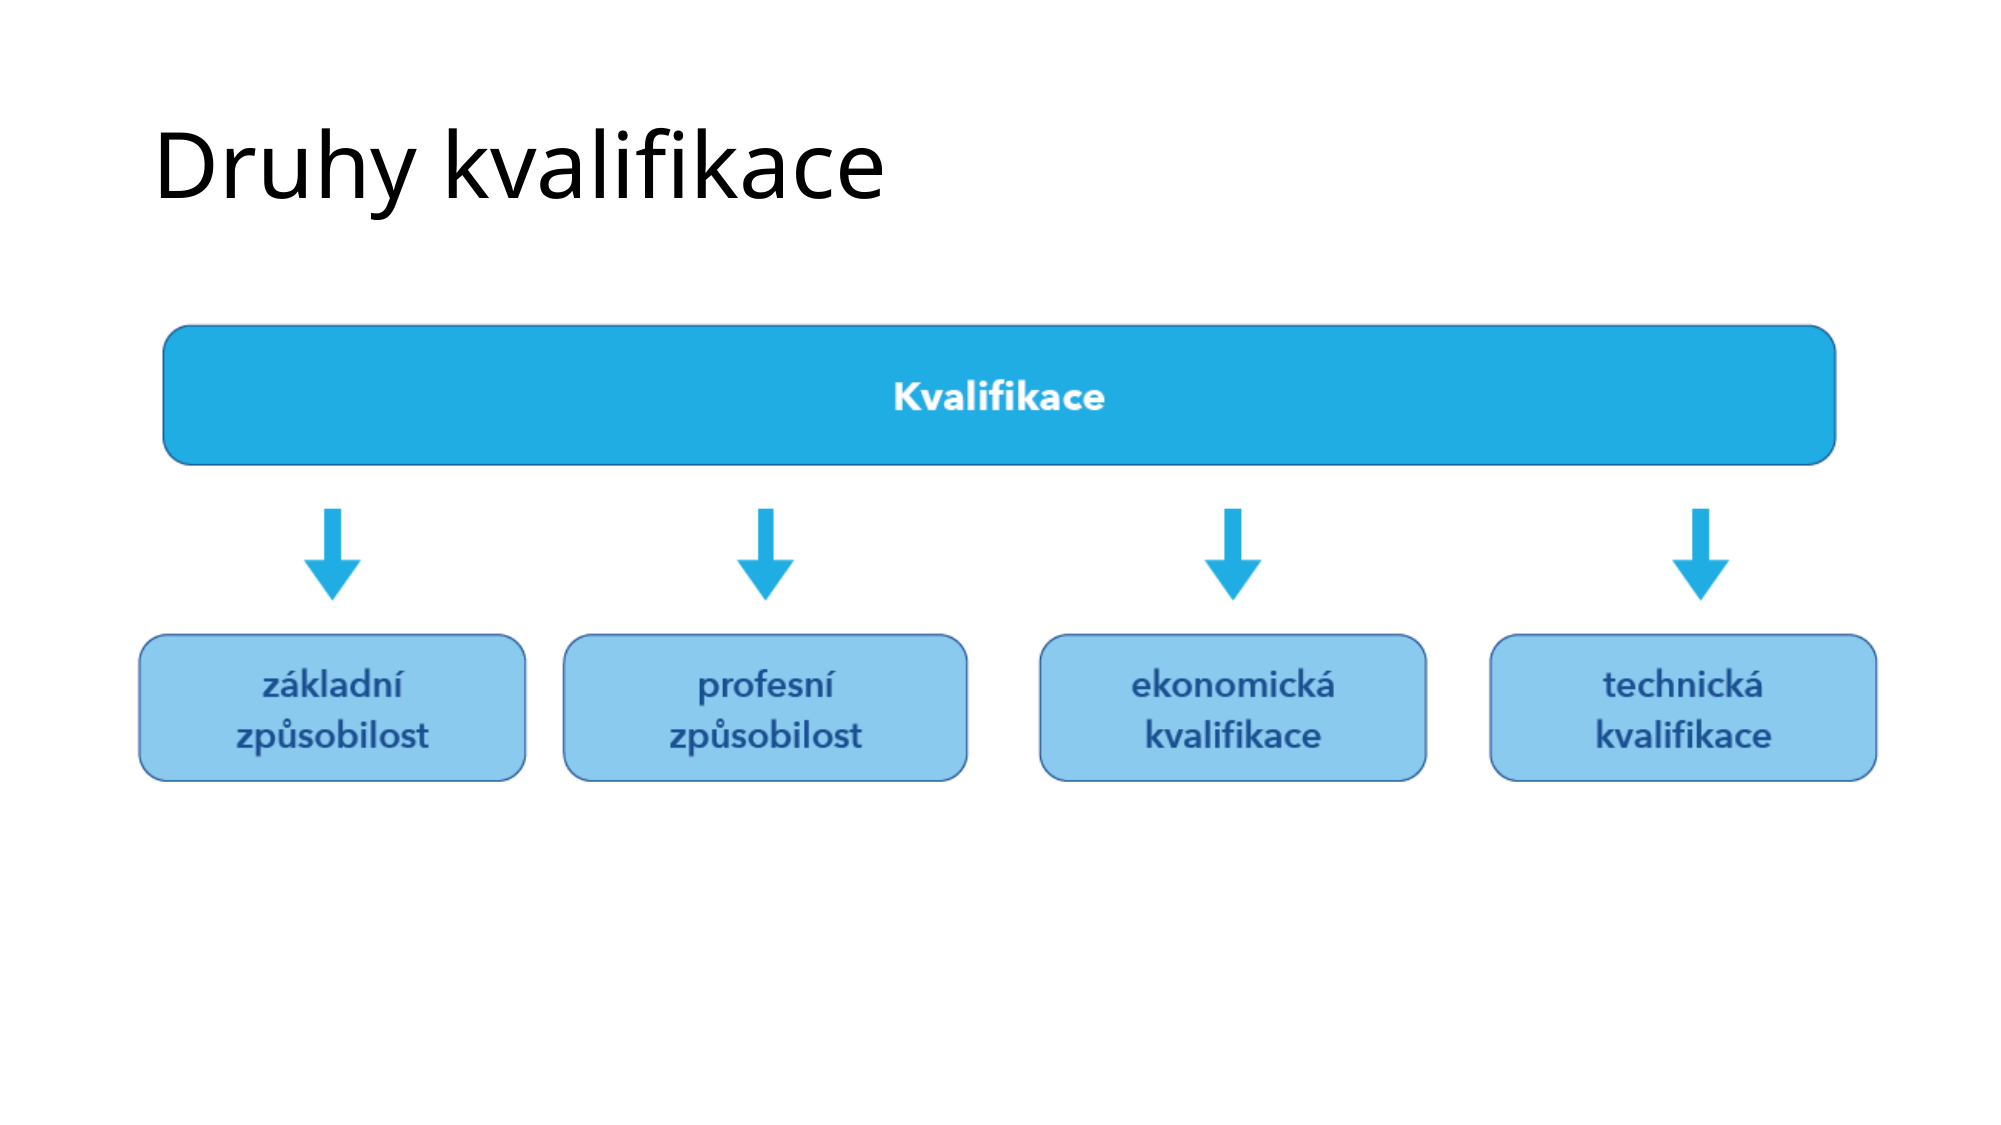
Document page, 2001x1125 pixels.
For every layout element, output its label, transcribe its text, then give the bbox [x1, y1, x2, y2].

picture [129, 307, 1929, 835]
title Druhy kvalifikace [137, 59, 1863, 278]
